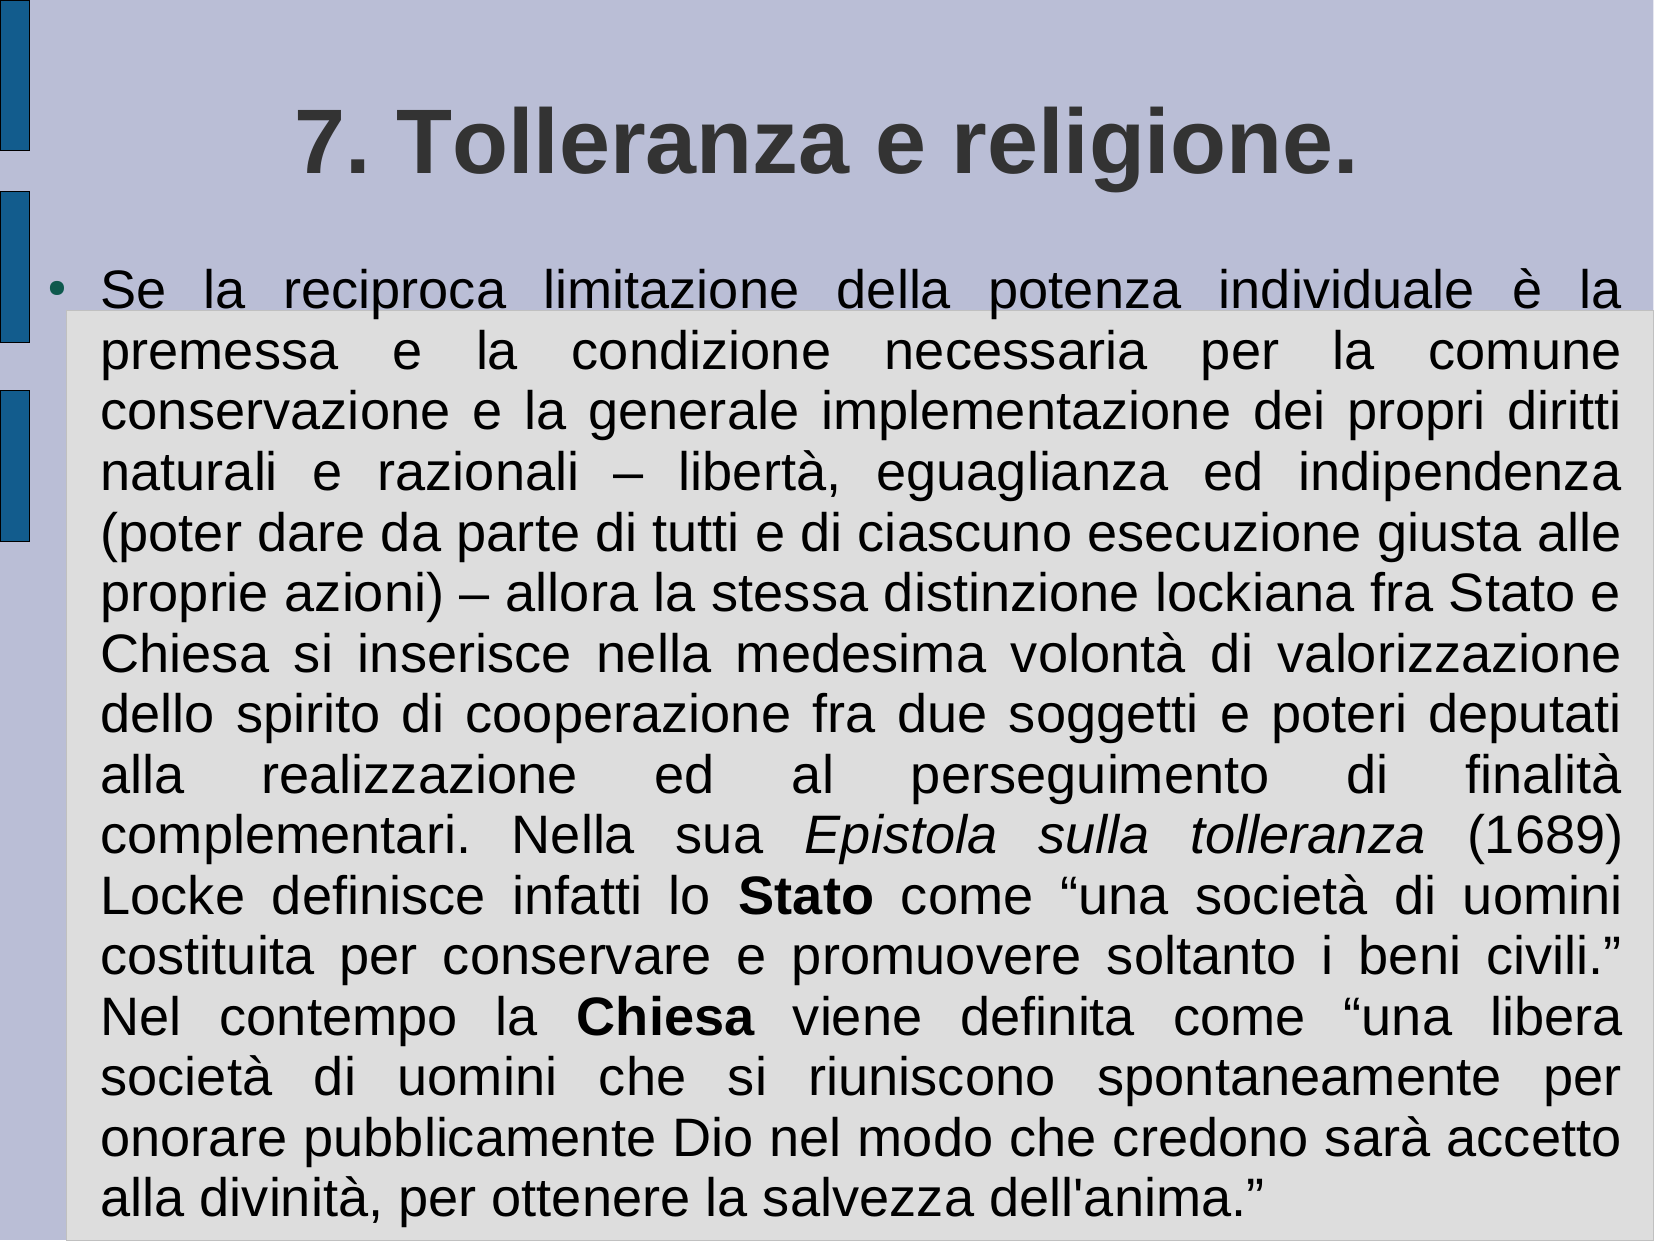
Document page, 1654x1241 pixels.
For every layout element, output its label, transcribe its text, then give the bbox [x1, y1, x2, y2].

title 7. Tolleranza e religione. [121, 37, 1534, 246]
list Se la reciproca limitazione della potenza individuale è la premessa e la condizione necessaria per la comune conservazione e la generale implementazione dei propri diritti naturali e razionali – libertà, eguaglianza ed indipendenza (poter dare da parte di tutti e di ciascuno esecuzione giusta alle proprie azioni) – allora la stessa distinzione lockiana fra Stato e Chiesa si inserisce nella medesima volontà di valorizzazione dello spirito di cooperazione fra due soggetti e poteri deputati alla realizzazione ed al perseguimento di finalità complementari. Nella sua Epistola sulla tolleranza (1689) Locke definisce infatti lo Stato come “una società di uomini costituita per conservare e promuovere soltanto i beni civili.” Nel contempo la Chiesa viene definita come “una libera società di uomini che si riuniscono spontaneamente per onorare pubblicamente Dio nel modo che credono sarà accetto alla divinità, per ottenere la salvezza dell'anima.” [29, 259, 1625, 1232]
